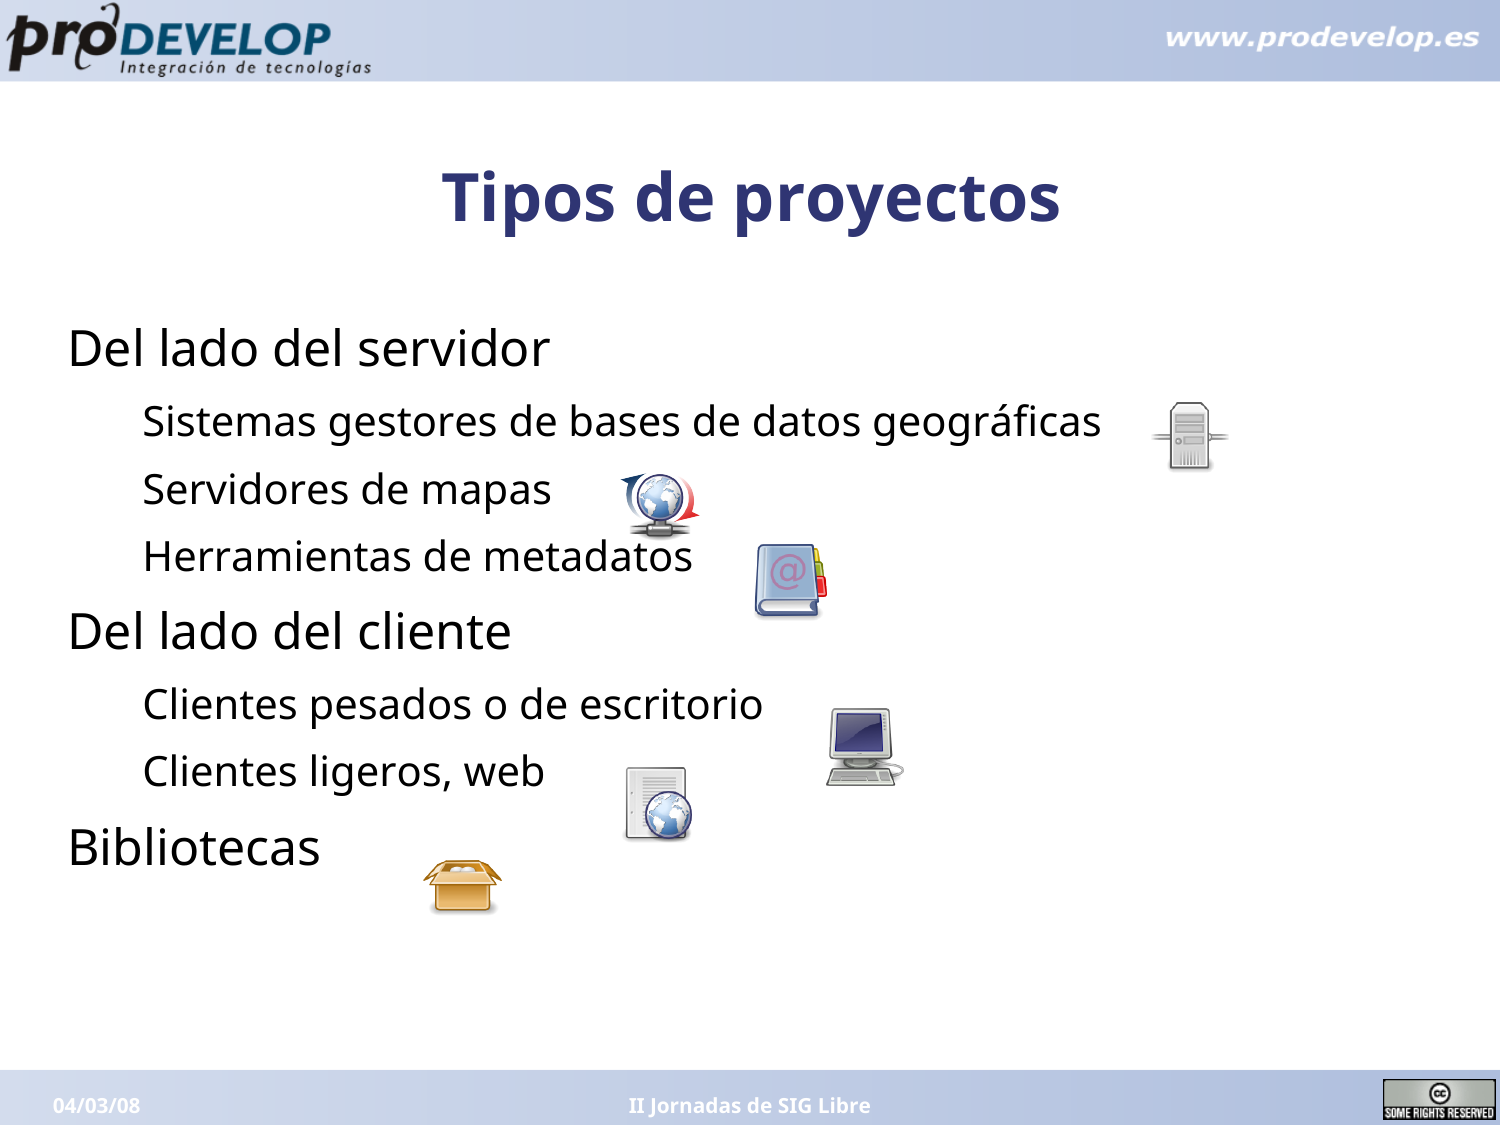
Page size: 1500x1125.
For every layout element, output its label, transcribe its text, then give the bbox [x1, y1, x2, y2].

title Tipos de proyectos [76, 101, 1427, 290]
picture [0, 0, 1500, 1125]
list Del lado del servidor Sistemas gestores de bases de datos geográficas Servidores de mapas Herramientas de metadatos Del lado del cliente Clientes pesados o de escritorio Clientes ligeros, web Bibliotecas [67, 313, 1418, 1004]
